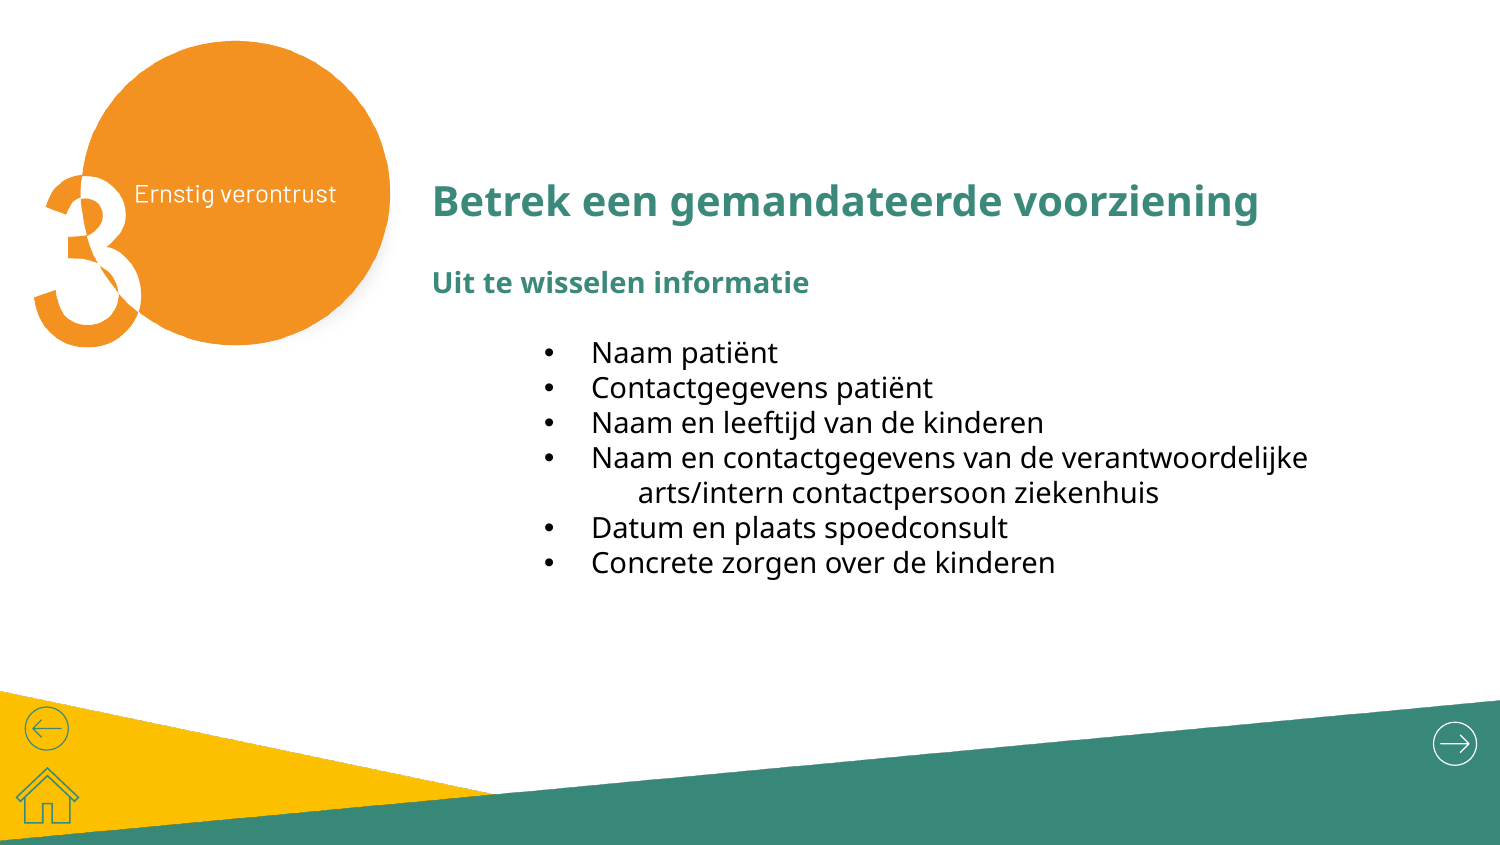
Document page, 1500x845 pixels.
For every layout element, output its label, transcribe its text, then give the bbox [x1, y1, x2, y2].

text_box Betrek een gemandateerde voorziening Uit te wisselen informatie Naam patiënt Contactgegevens patiënt Naam en leeftijd van de kinderen Naam en contactgegevens van de verantwoordelijke arts/intern contactpersoon ziekenhuis Datum en plaats spoedconsult Concrete zorgen over de kinderen [416, 167, 1440, 632]
picture [33, 40, 399, 349]
picture [9, 700, 85, 832]
picture [1426, 715, 1484, 772]
